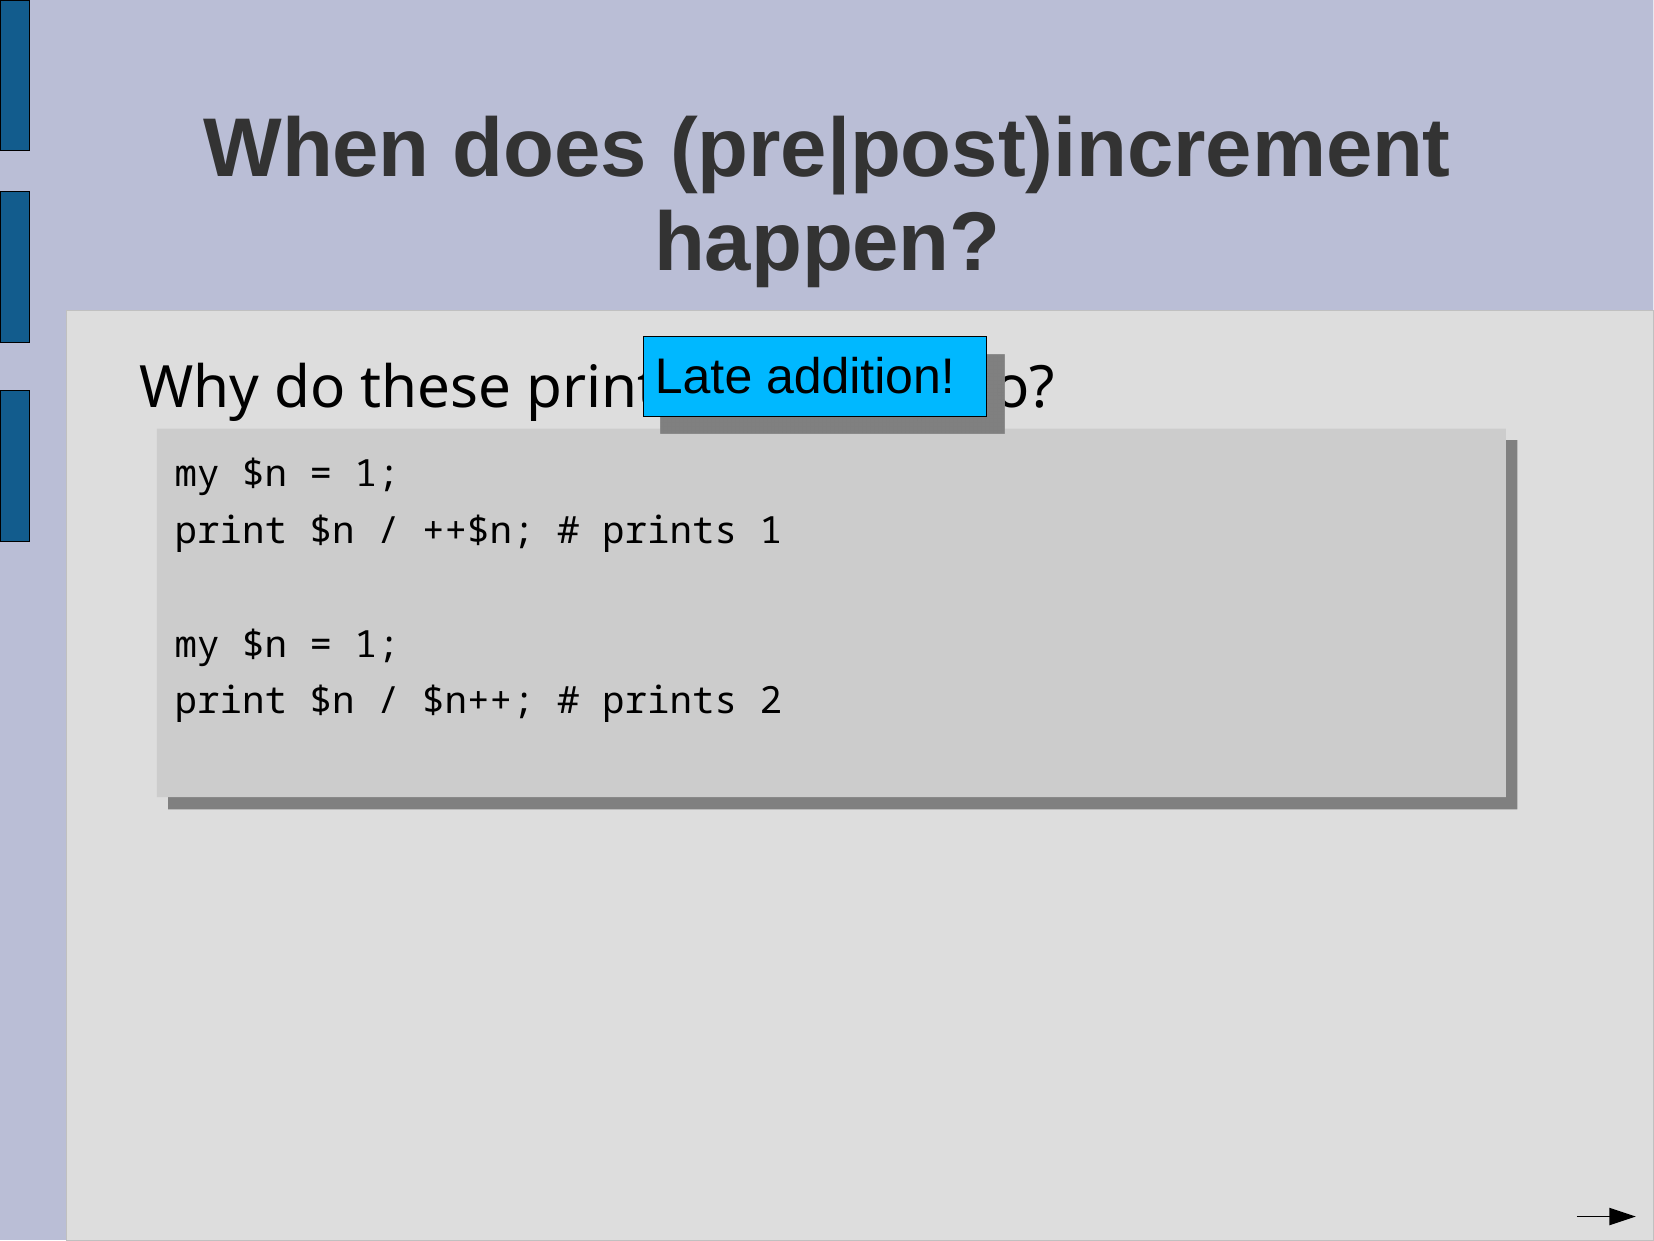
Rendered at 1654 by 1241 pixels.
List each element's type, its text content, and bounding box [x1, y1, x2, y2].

text_box Late addition! [643, 336, 987, 417]
list Why do these print what they do? [121, 344, 1534, 1127]
title When does (pre|post)increment happen? [121, 91, 1534, 299]
text_box my $n = 1; print $n / ++$n; # prints 1 my $n = 1; print $n / $n++; # prints 2 [156, 428, 1506, 798]
